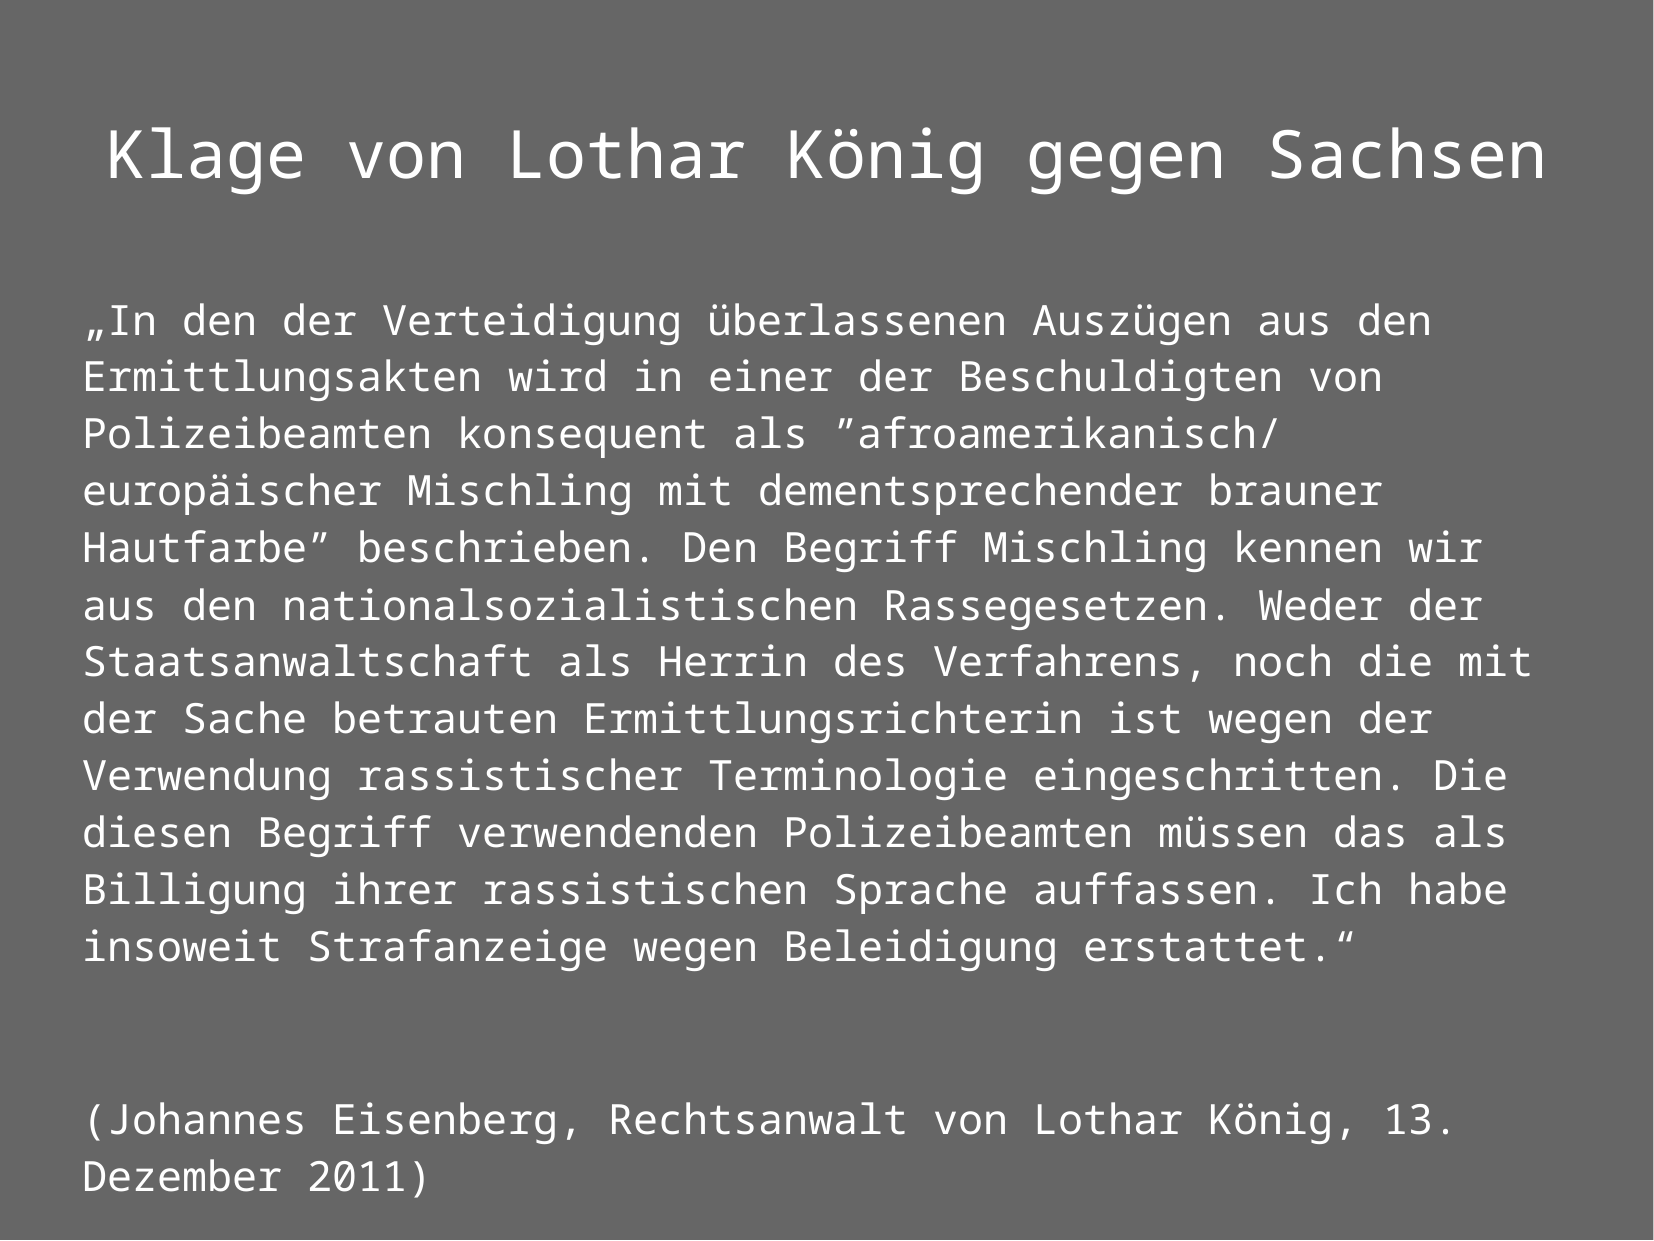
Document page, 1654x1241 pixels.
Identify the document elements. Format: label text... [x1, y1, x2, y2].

title Klage von Lothar König gegen Sachsen [82, 49, 1571, 257]
list „In den der Verteidigung überlassenen Auszügen aus den Ermittlungsakten wird in einer der Beschuldigten von Polizeibeamten konsequent als ”afroamerikanisch/ europäischer Mischling mit dementsprechender brauner Hautfarbe” beschrieben. Den Begriff Mischling kennen wir aus den nationalsozialistischen Rassegesetzen. Weder der Staatsanwaltschaft als Herrin des Verfahrens, noch die mit der Sache betrauten Ermittlungsrichterin ist wegen der Verwendung rassistischer Terminologie eingeschritten. Die diesen Begriff verwendenden Polizeibeamten müssen das als Billigung ihrer rassistischen Sprache auffassen. Ich habe insoweit Strafanzeige wegen Beleidigung erstattet.“ (Johannes Eisenberg, Rechtsanwalt von Lothar König, 13. Dezember 2011) Außerdem wegen der Verfolgung Unschuldiger [82, 290, 1571, 1119]
